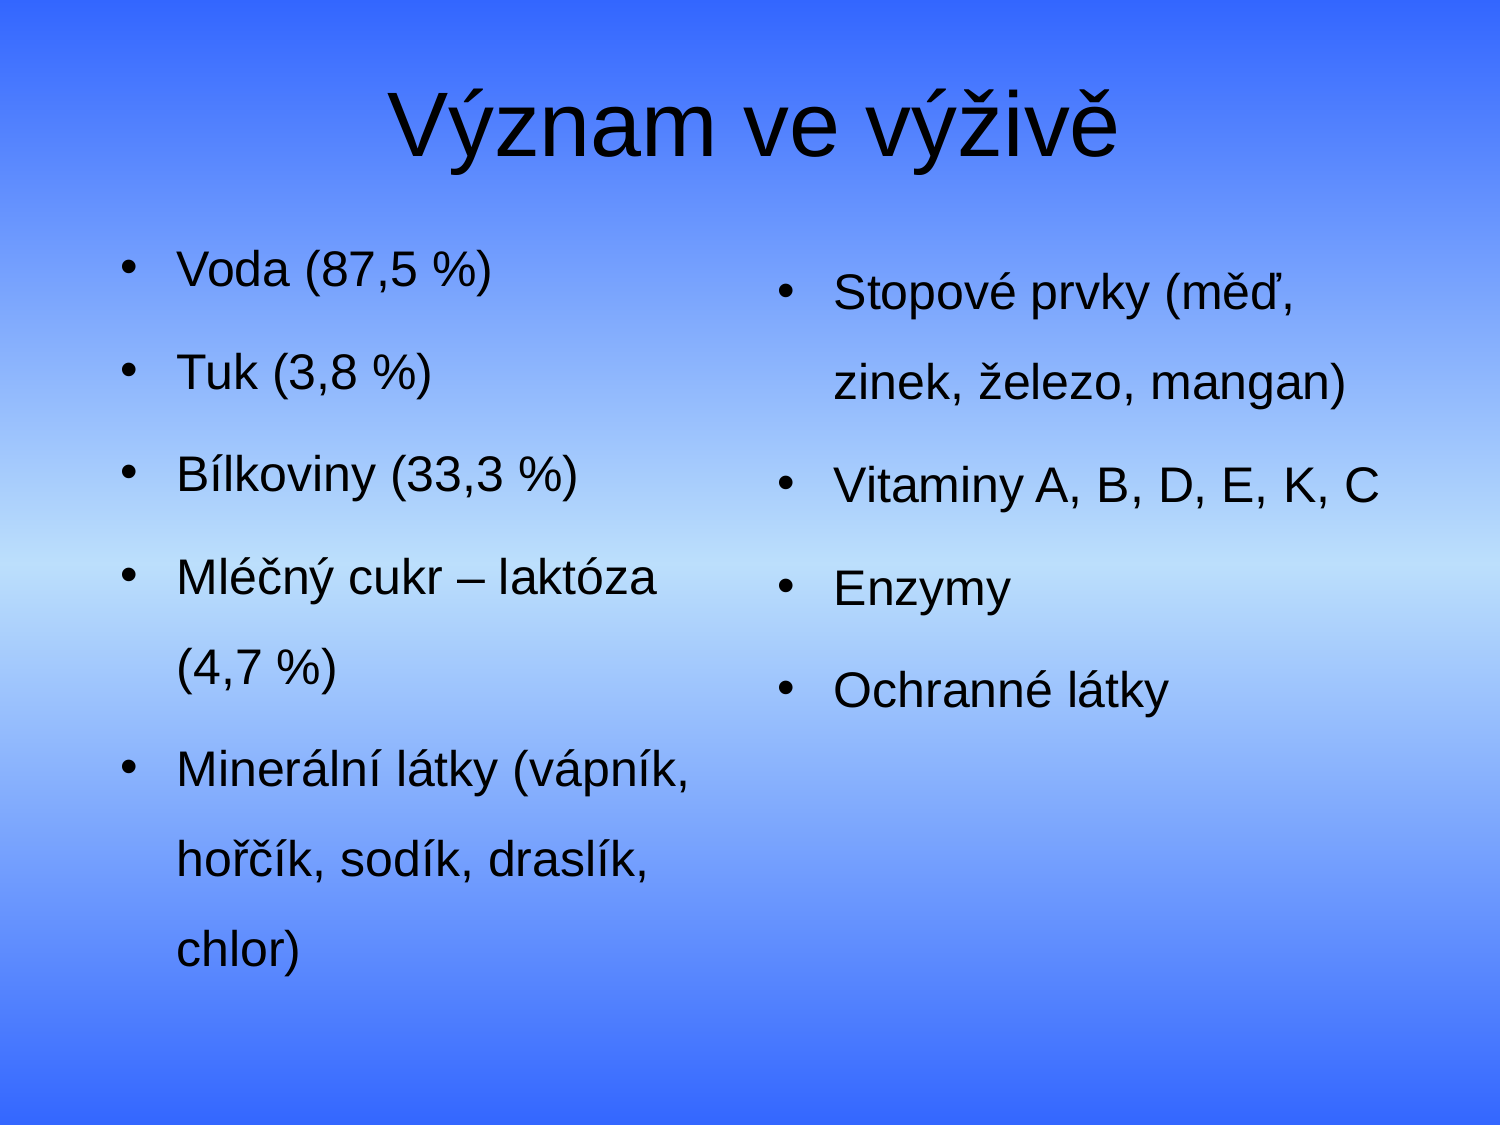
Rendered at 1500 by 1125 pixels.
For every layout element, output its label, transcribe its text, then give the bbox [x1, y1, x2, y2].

list Voda (87,5 %) Tuk (3,8 %) Bílkoviny (33,3 %) Mléčný cukr – laktóza (4,7 %) Minerální látky (vápník, hořčík, sodík, draslík, chlor) [105, 199, 762, 1044]
list Stopové prvky (měď, zinek, železo, mangan) Vitaminy A, B, D, E, K, C Enzymy Ochranné látky [762, 222, 1418, 1043]
title Význam ve výživě [117, 46, 1393, 194]
